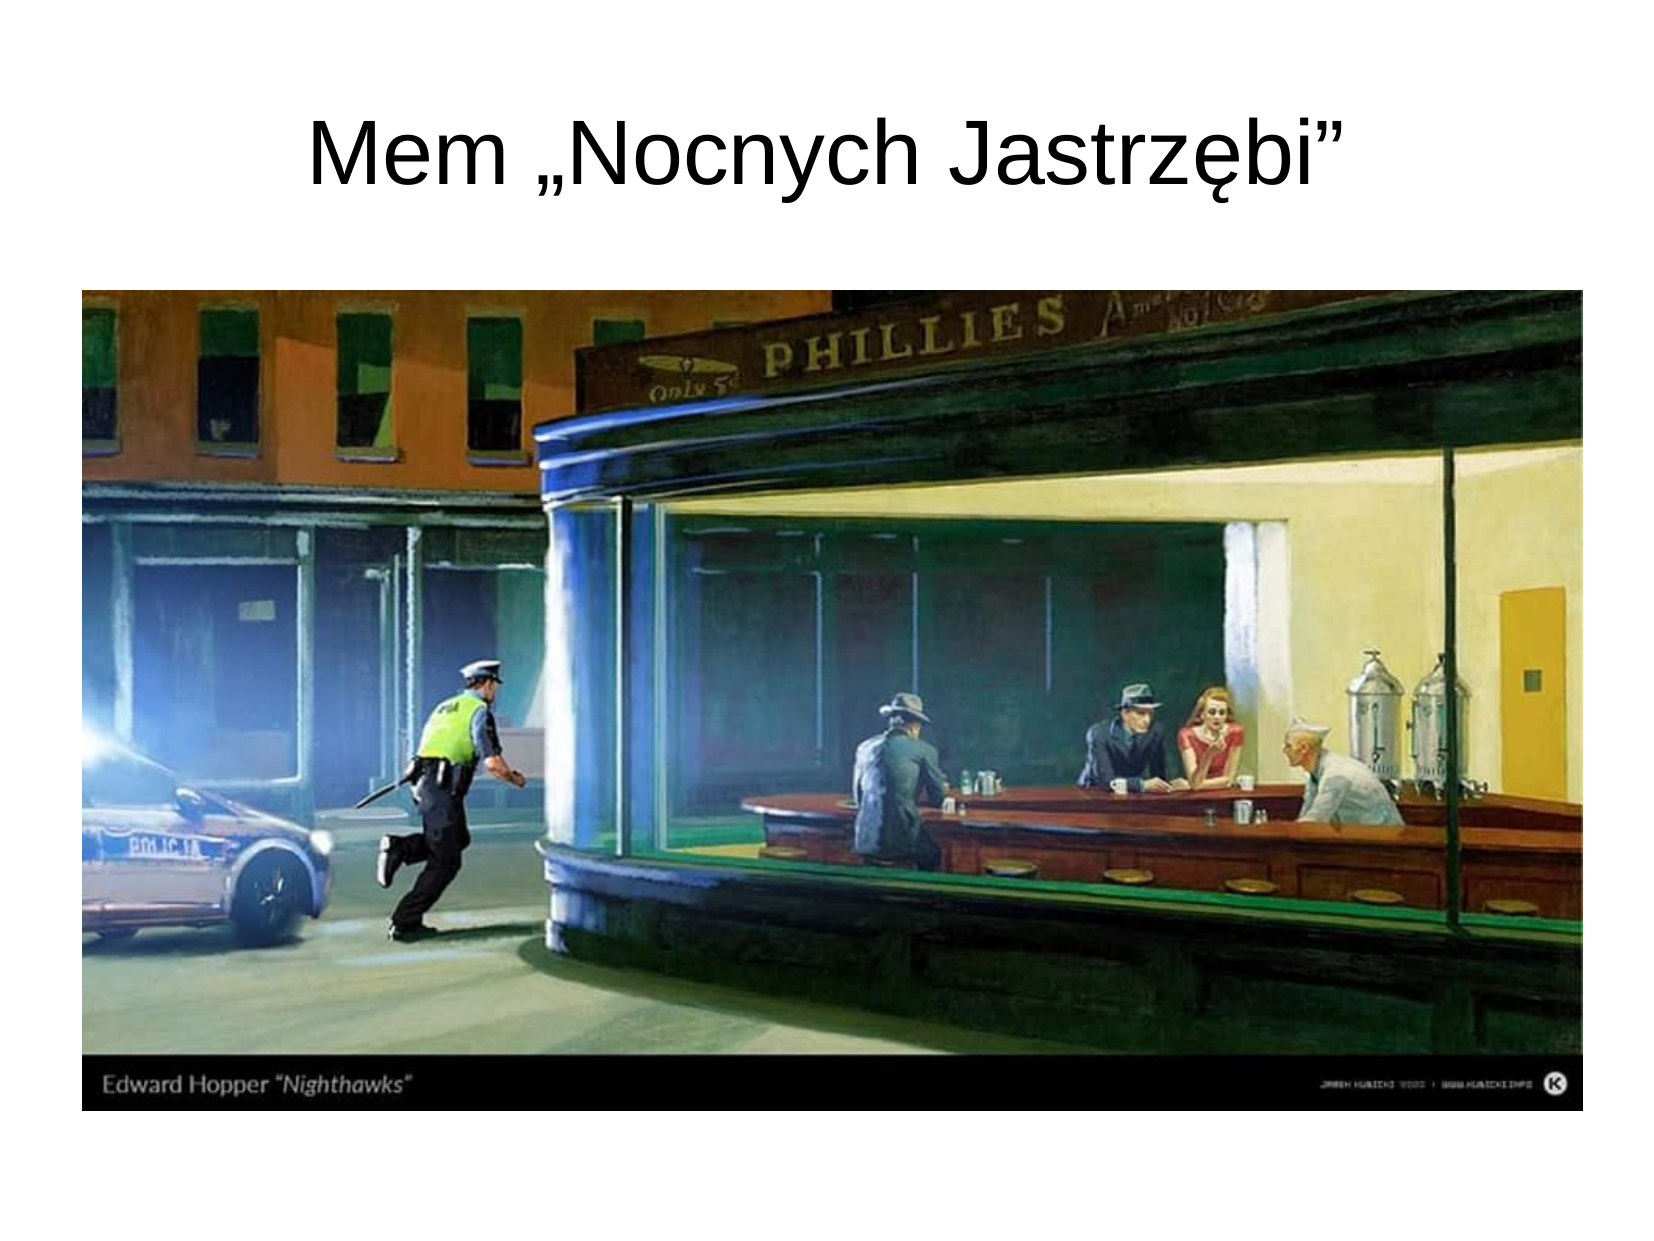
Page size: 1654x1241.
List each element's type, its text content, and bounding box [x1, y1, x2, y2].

picture [82, 290, 1583, 1111]
title Mem „Nocnych Jastrzębi” [82, 49, 1571, 257]
